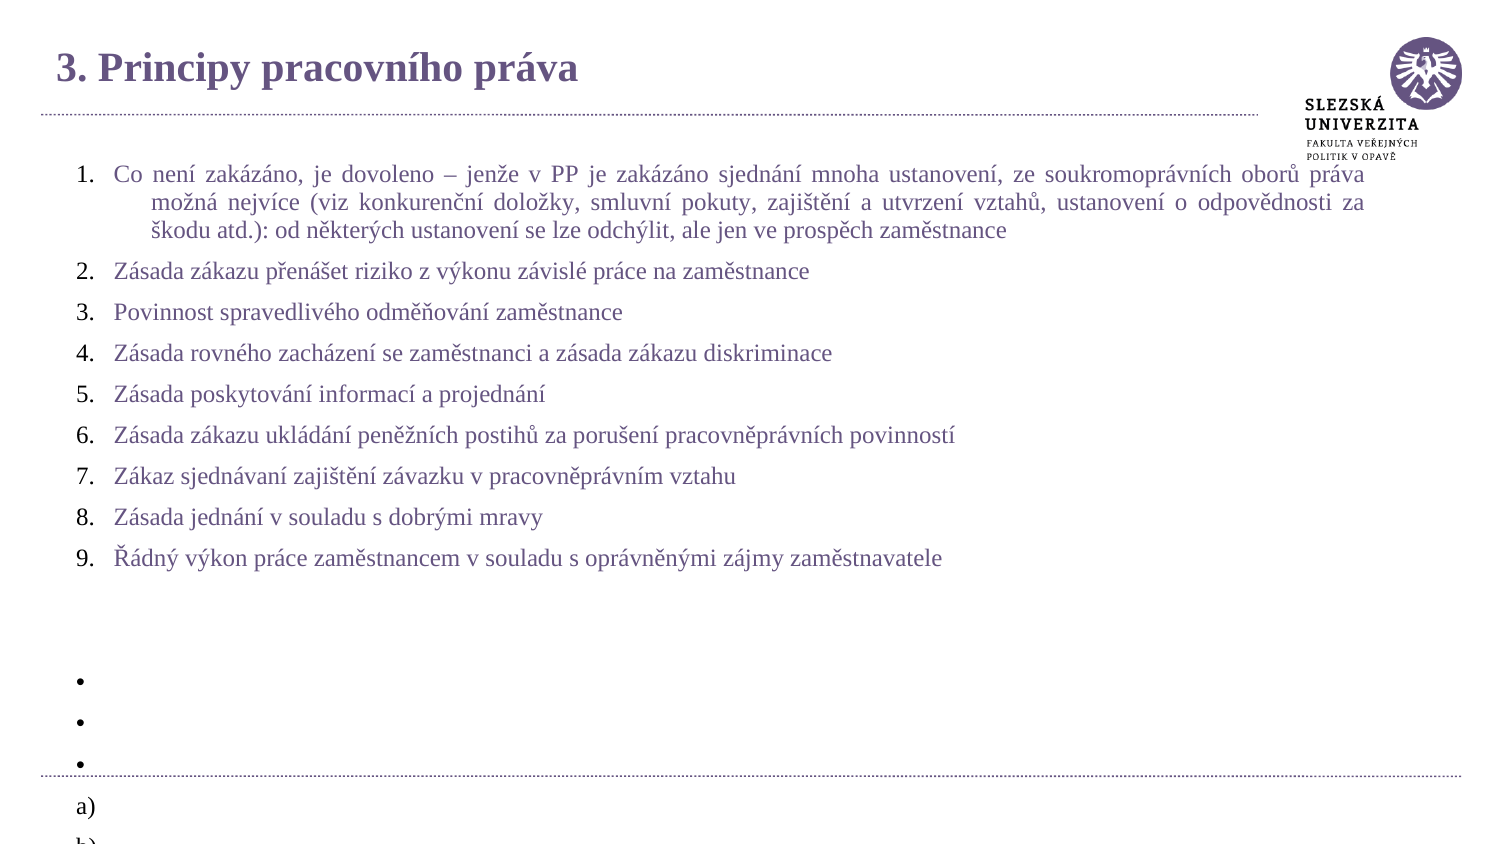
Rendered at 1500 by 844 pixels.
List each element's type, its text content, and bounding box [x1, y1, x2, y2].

text_box Co není zakázáno, je dovoleno – jenže v PP je zakázáno sjednání mnoha ustanovení, ze soukromoprávních oborů práva možná nejvíce (viz konkurenční doložky, smluvní pokuty, zajištění a utvrzení vztahů, ustanovení o odpovědnosti za škodu atd.): od některých ustanovení se lze odchýlit, ale jen ve prospěch zaměstnance Zásada zákazu přenášet riziko z výkonu závislé práce na zaměstnance Povinnost spravedlivého odměňování zaměstnance Zásada rovného zacházení se zaměstnanci a zásada zákazu diskriminace Zásada poskytování informací a projednání Zásada zákazu ukládání peněžních postihů za porušení pracovněprávních povinností Zákaz sjednávaní zajištění závazku v pracovněprávním vztahu Zásada jednání v souladu s dobrými mravy Řádný výkon práce zaměstnancem v souladu s oprávněnými zájmy zaměstnavatele [61, 152, 1382, 775]
title 3. Principy pracovního práva [41, 32, 1220, 116]
